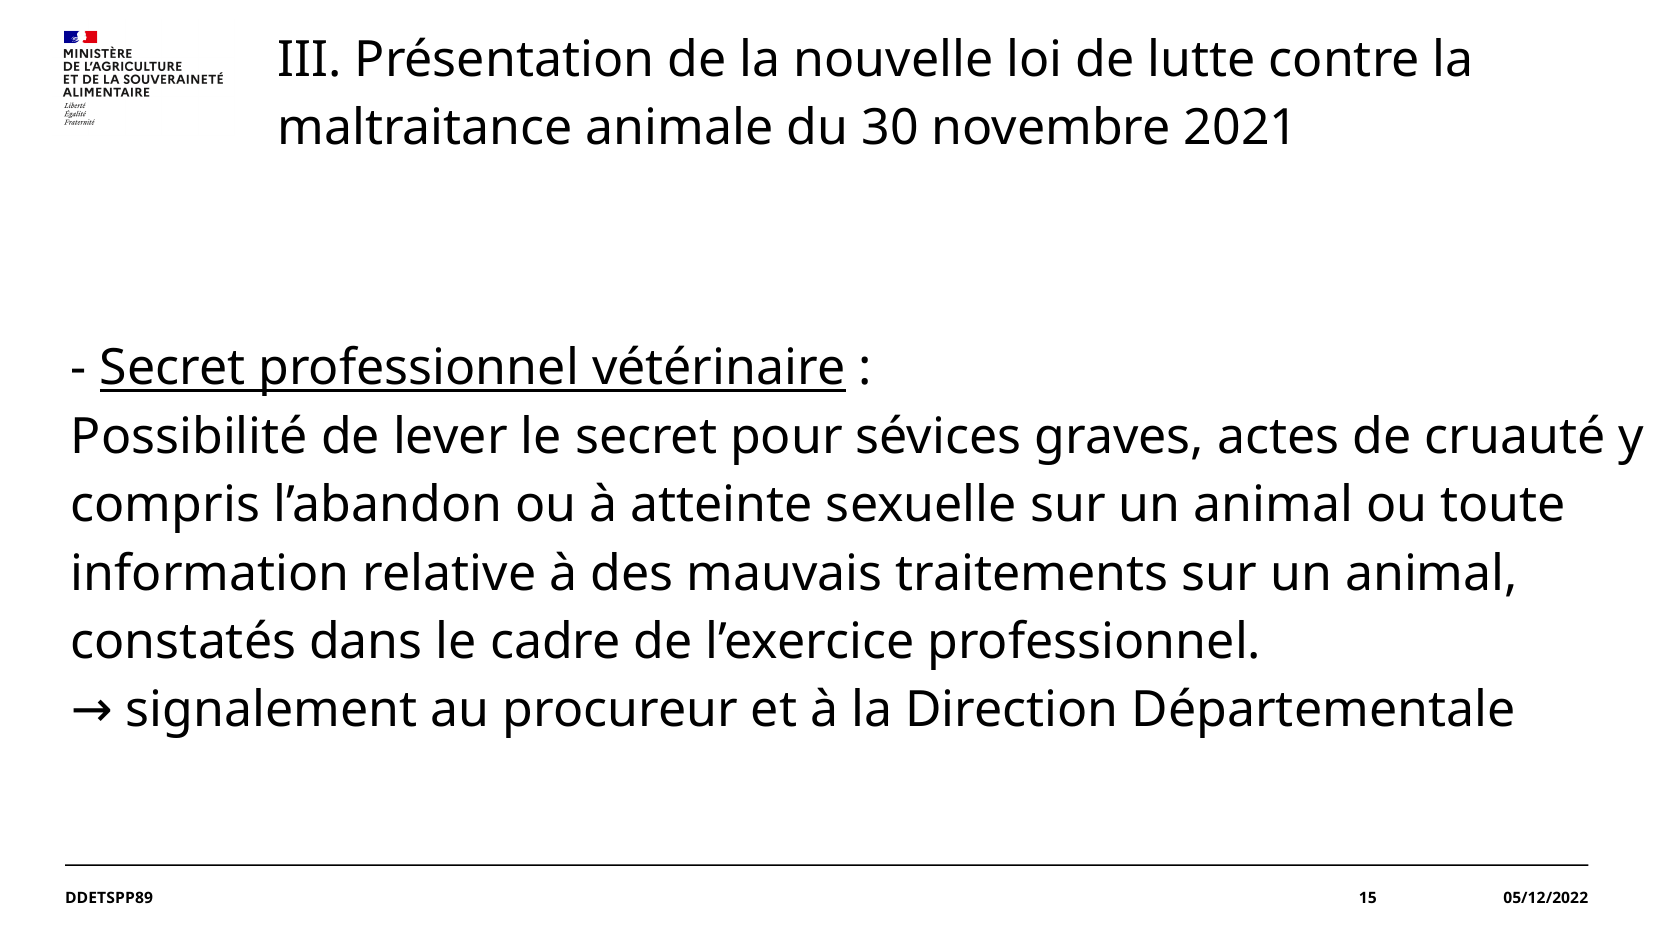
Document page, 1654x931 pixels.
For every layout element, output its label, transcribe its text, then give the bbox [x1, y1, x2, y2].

footer DDETSPP89 [65, 864, 1132, 931]
title III. Présentation de la nouvelle loi de lutte contre la maltraitance animale du 30 novembre 2021 [206, 5, 1654, 178]
picture [52, 19, 206, 136]
slide_number 15 [1132, 864, 1377, 931]
list - Secret professionnel vétérinaire : Possibilité de lever le secret pour sévices graves, actes de cruauté y compris l’abandon ou à atteinte sexuelle sur un animal ou toute information relative à des mauvais traitements sur un animal, constatés dans le cadre de l’exercice professionnel. → signalement au procureur et à la Direction Départementale [0, 230, 1654, 857]
slide_number 05/12/2022 [1377, 864, 1589, 931]
